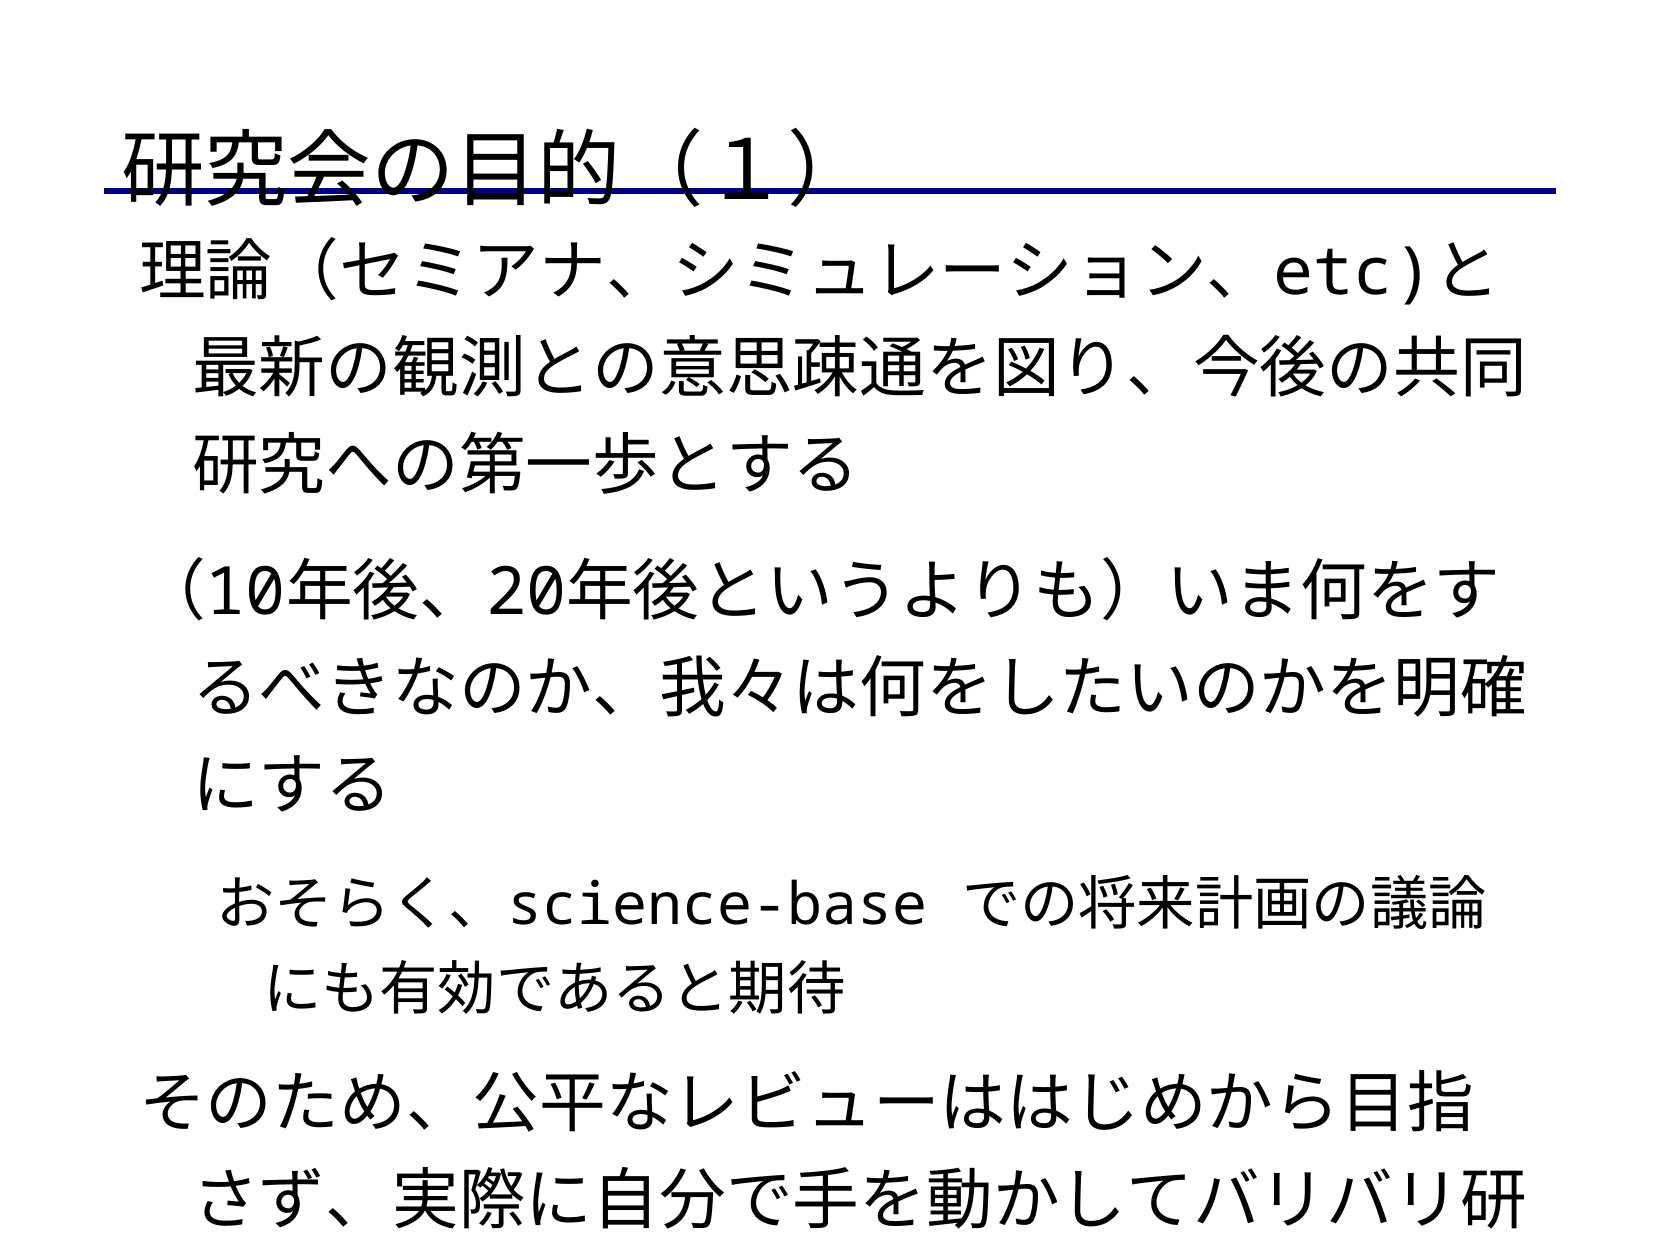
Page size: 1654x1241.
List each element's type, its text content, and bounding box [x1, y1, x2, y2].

title 研究会の目的（１） [121, 102, 1534, 195]
list 理論（セミアナ、シミュレーション、etc)と最新の観測との意思疎通を図り、今後の共同研究への第一歩とする （10年後、20年後というよりも）いま何をするべきなのか、我々は何をしたいのかを明確にする おそらく、science-base での将来計画の議論にも有効であると期待 そのため、公平なレビューははじめから目指さず、実際に自分で手を動かしてバリバリ研究をすすめている人に招待講演をお願いした [121, 217, 1534, 1127]
